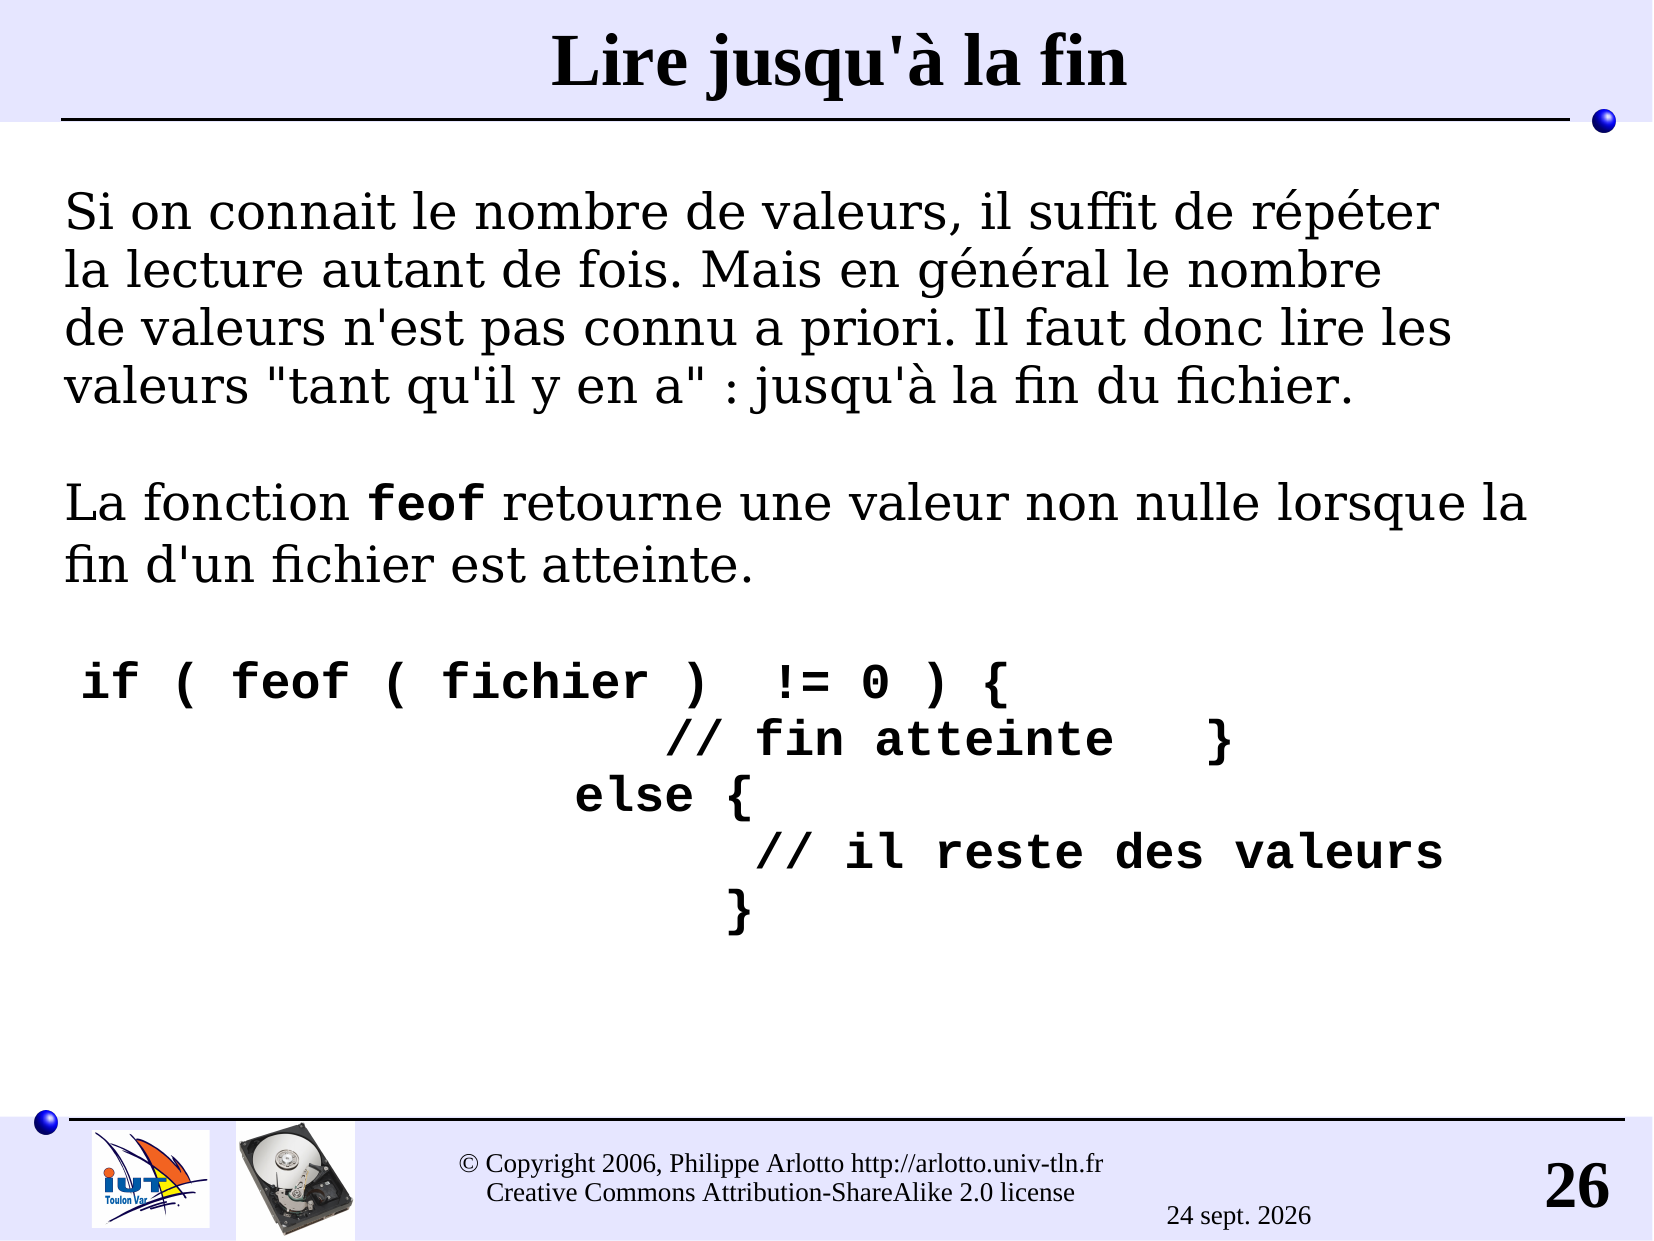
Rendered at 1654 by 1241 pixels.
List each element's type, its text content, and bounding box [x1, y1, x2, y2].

text_box Si on connait le nombre de valeurs, il suffit de répéter la lecture autant de fois. Mais en général le nombre de valeurs n'est pas connu a priori. Il faut donc lire les valeurs "tant qu'il y en a" : jusqu'à la fin du fichier. La fonction feof retourne une valeur non nulle lorsque la fin d'un fichier est atteinte. if ( feof ( fichier ) != 0 ) { // fin atteinte } else { // il reste des valeurs } [64, 182, 1595, 941]
title Lire jusqu'à la fin [95, 14, 1585, 107]
picture [236, 1121, 355, 1241]
